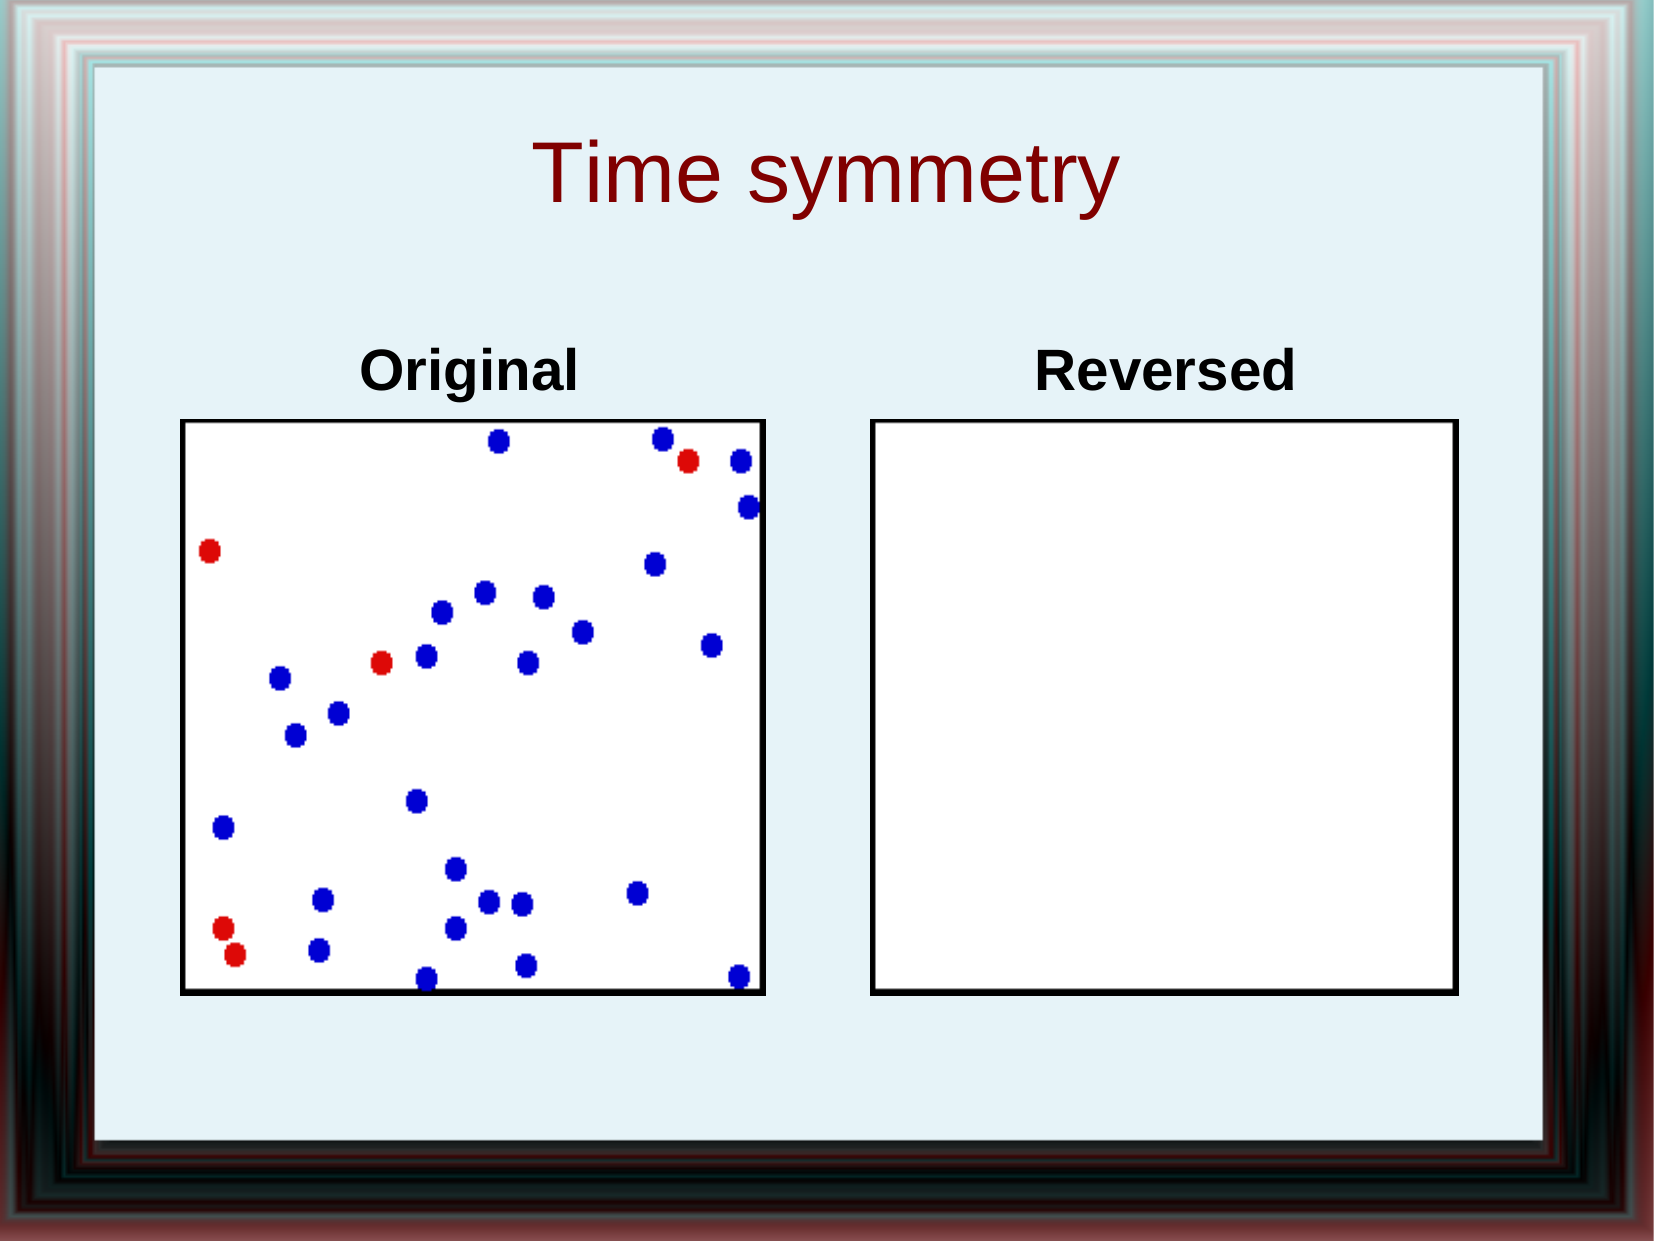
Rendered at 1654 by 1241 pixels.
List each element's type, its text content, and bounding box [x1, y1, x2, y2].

text_box Reversed [1020, 330, 1313, 412]
title Time symmetry [118, 88, 1536, 257]
picture [0, 0, 1654, 1241]
text_box Original [345, 330, 595, 412]
